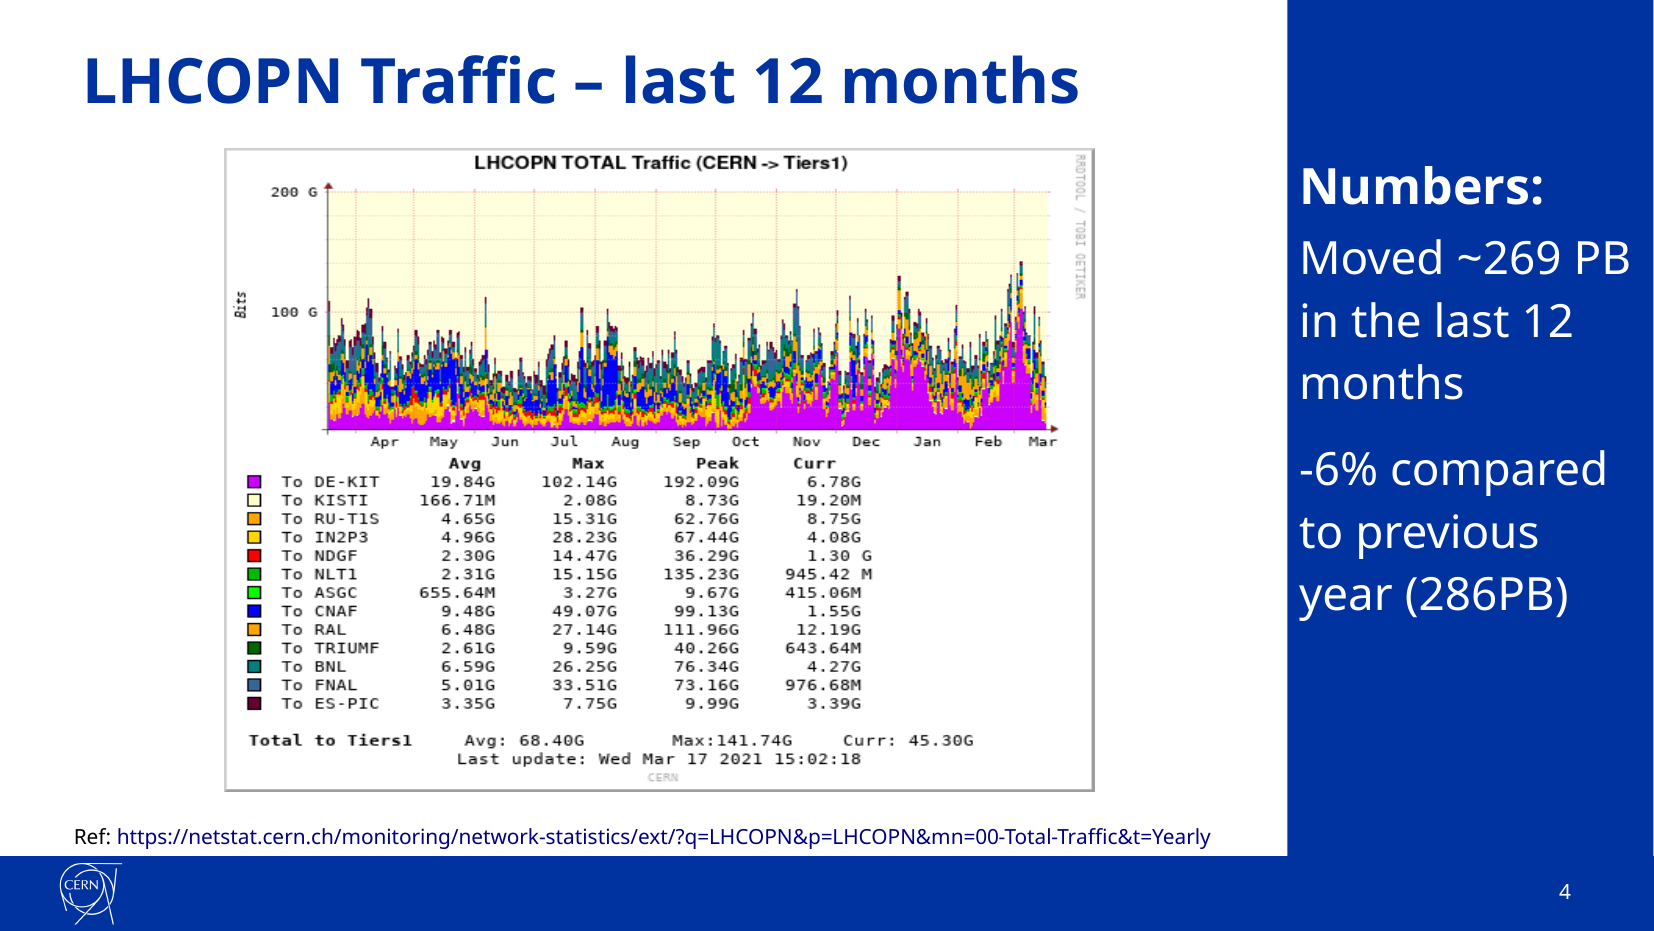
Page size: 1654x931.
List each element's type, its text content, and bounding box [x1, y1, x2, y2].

picture [56, 859, 127, 928]
list Numbers: Moved ~269 PB in the last 12 months -6% compared to previous year (286PB) [1287, 0, 1654, 862]
text_box Ref: https://netstat.cern.ch/monitoring/network-statistics/ext/?q=LHCOPN&p=LHCOPN&mn=00-Total-Traffic&t=Yearly [59, 814, 1252, 919]
title LHCOPN Traffic – last 12 months [82, 37, 1287, 193]
picture [224, 148, 1095, 792]
